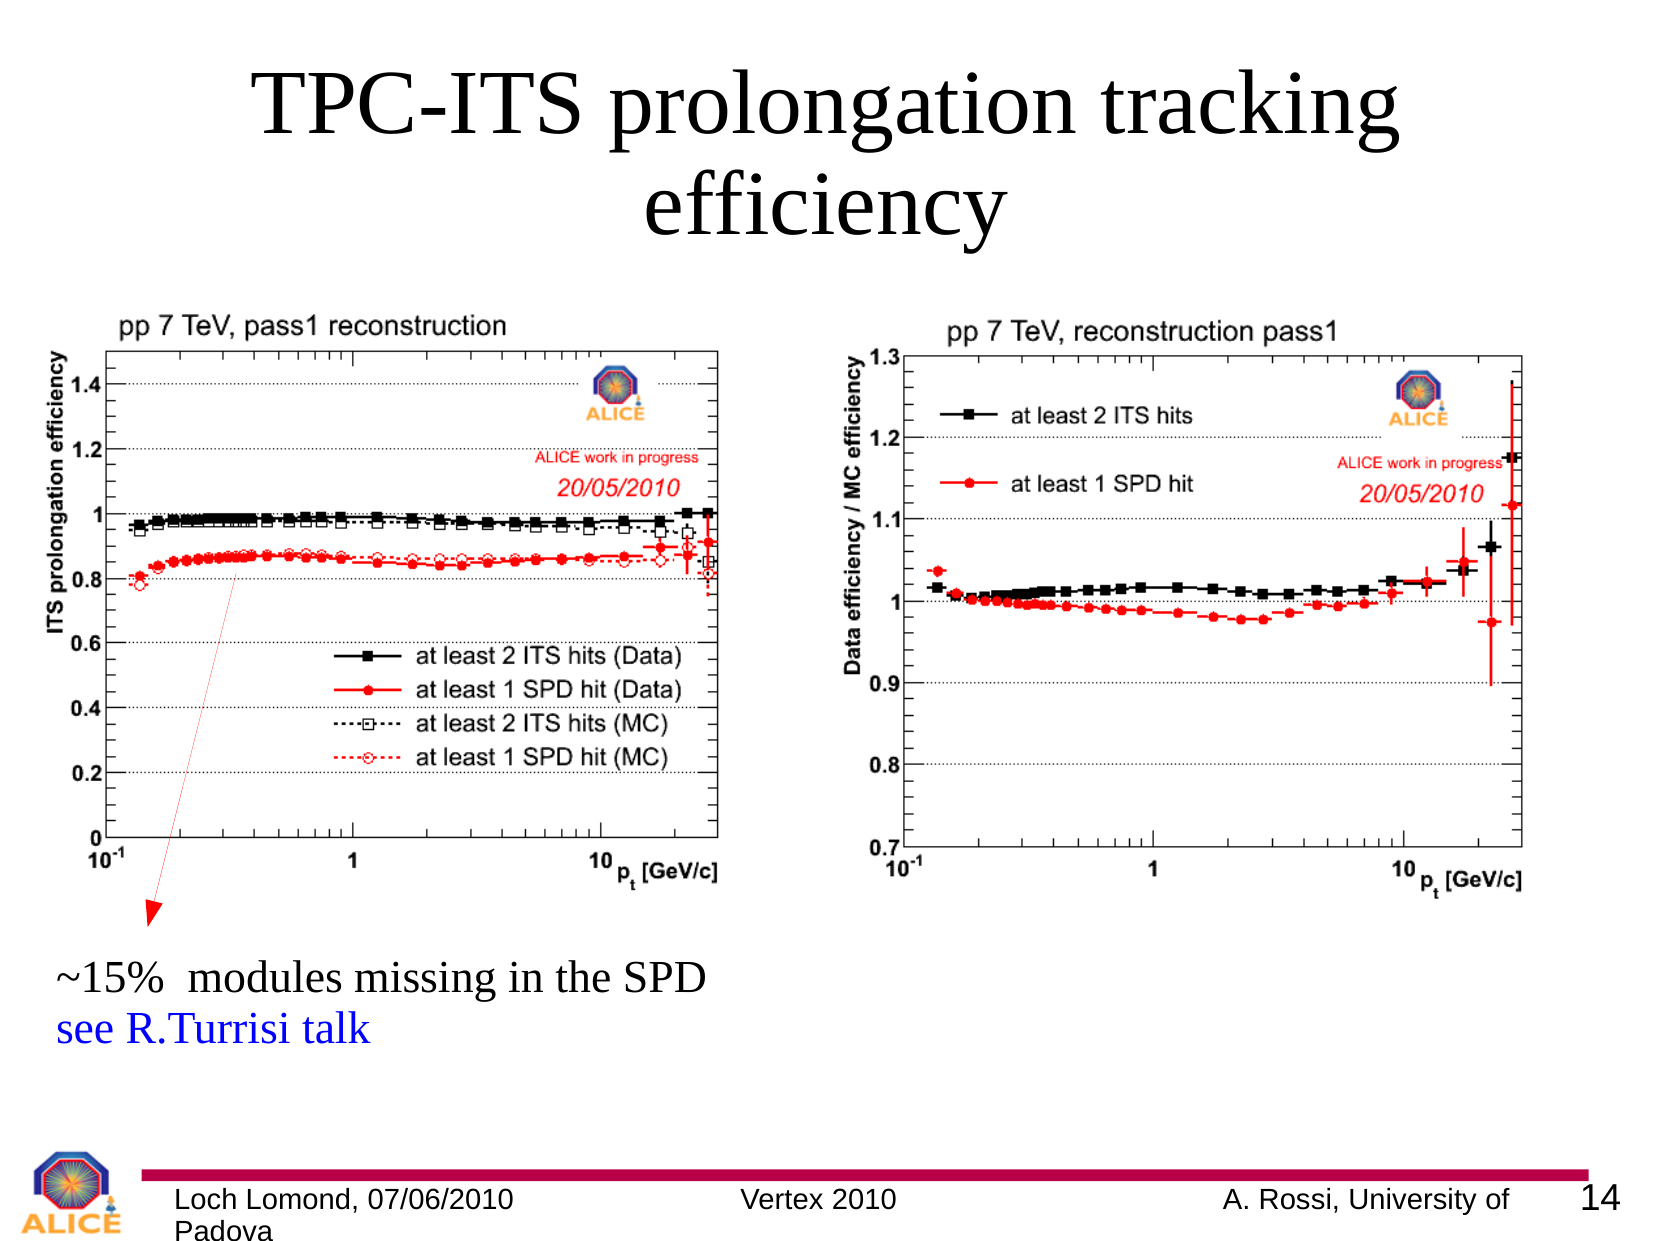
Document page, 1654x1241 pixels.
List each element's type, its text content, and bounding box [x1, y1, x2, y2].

title TPC-ITS prolongation tracking efficiency [82, 26, 1571, 280]
picture [29, 291, 795, 898]
picture [11, 1146, 135, 1241]
picture [826, 295, 1600, 908]
text_box [141, 1169, 1564, 1182]
text_box ~15% modules missing in the SPD see R.Turrisi talk [41, 944, 751, 1062]
text_box Loch Lomond, 07/06/2010 Vertex 2010 A. Rossi, University of Padova [159, 1175, 1564, 1223]
text_box 14 [1564, 1169, 1648, 1227]
